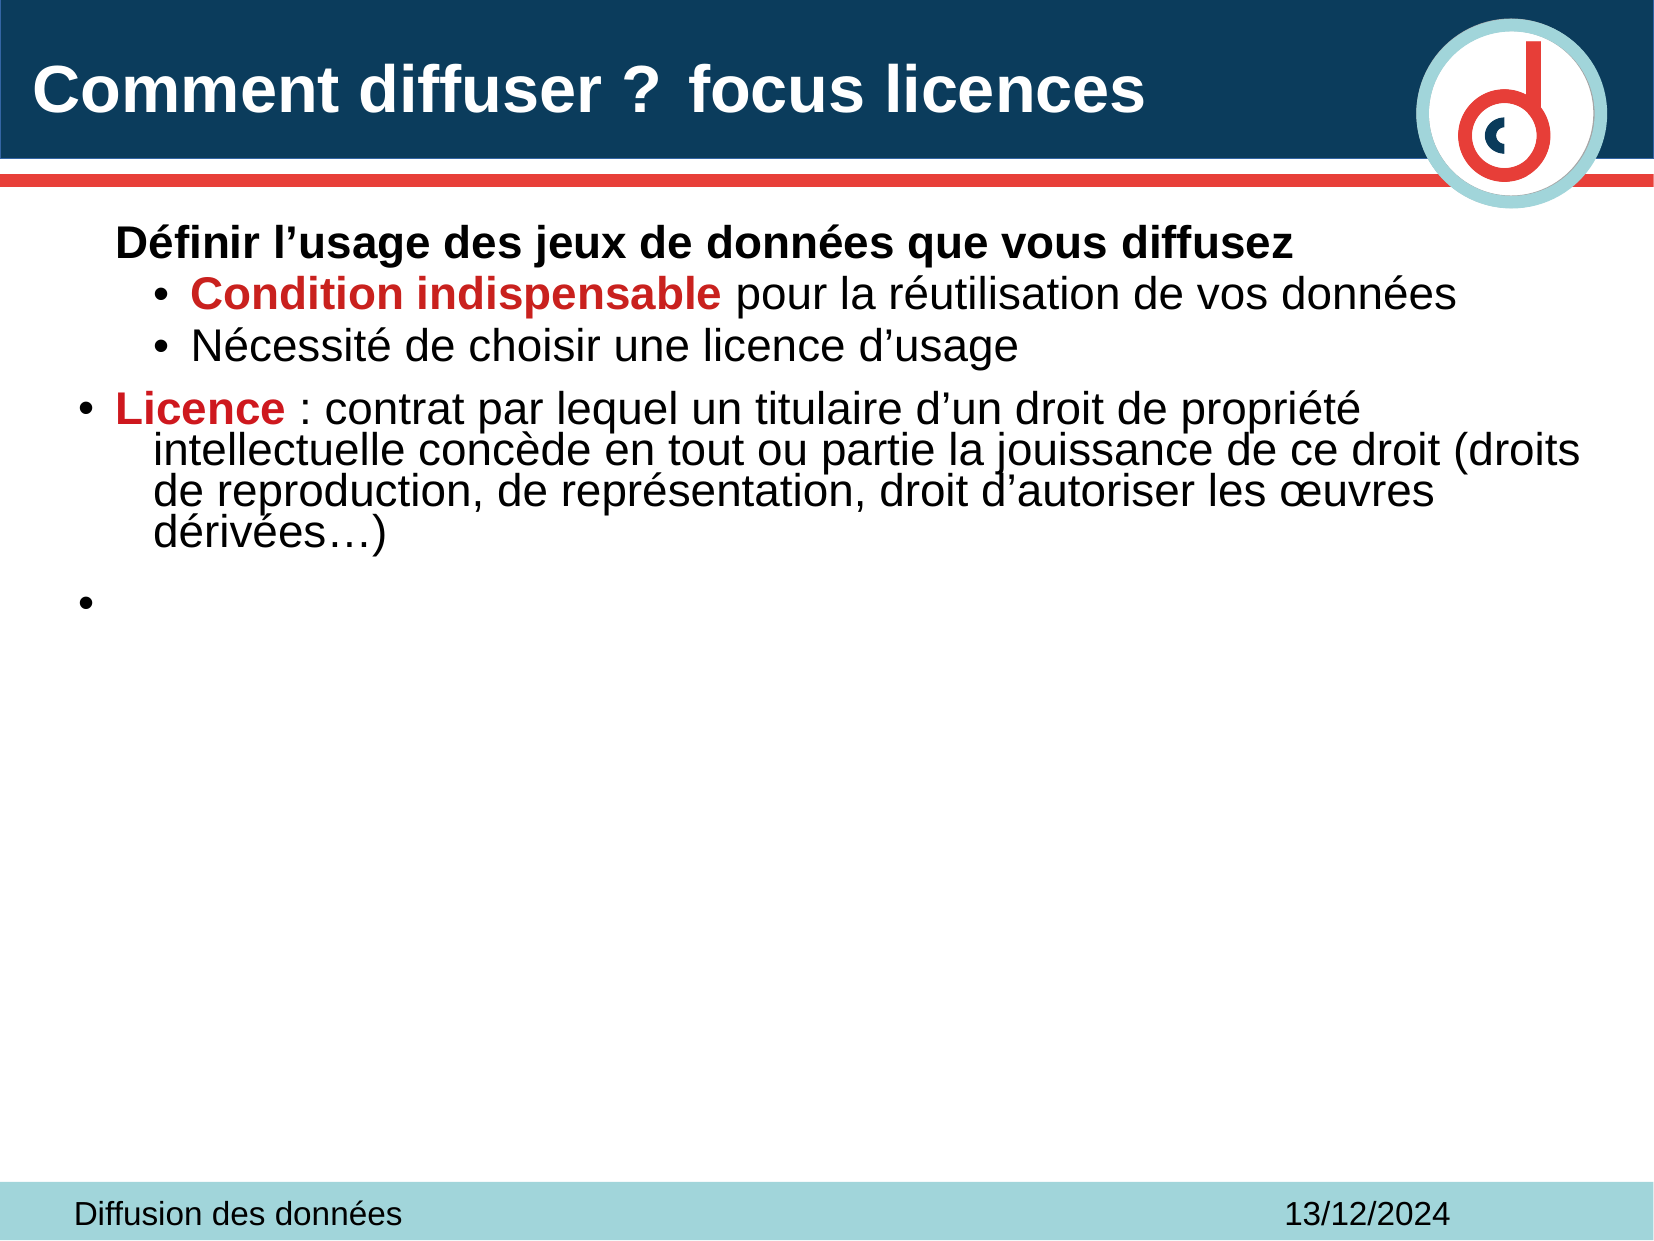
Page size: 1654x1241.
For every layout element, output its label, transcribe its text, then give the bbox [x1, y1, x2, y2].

text_box 13/12/2024 [1269, 1188, 1595, 1241]
text_box Diffusion des données [59, 1188, 418, 1241]
text_box Définir l’usage des jeux de données que vous diffusez Condition indispensable pour la réutilisation de vos données Nécessité de choisir une licence d’usage Licence : contrat par lequel un titulaire d’un droit de propriété intellectuelle concède en tout ou partie la jouissance de ce droit (droits de reproduction, de représentation, droit d’autoriser les œuvres dérivées…) [63, 209, 1629, 1150]
title Comment diffuser ? focus licences [17, 11, 1412, 159]
